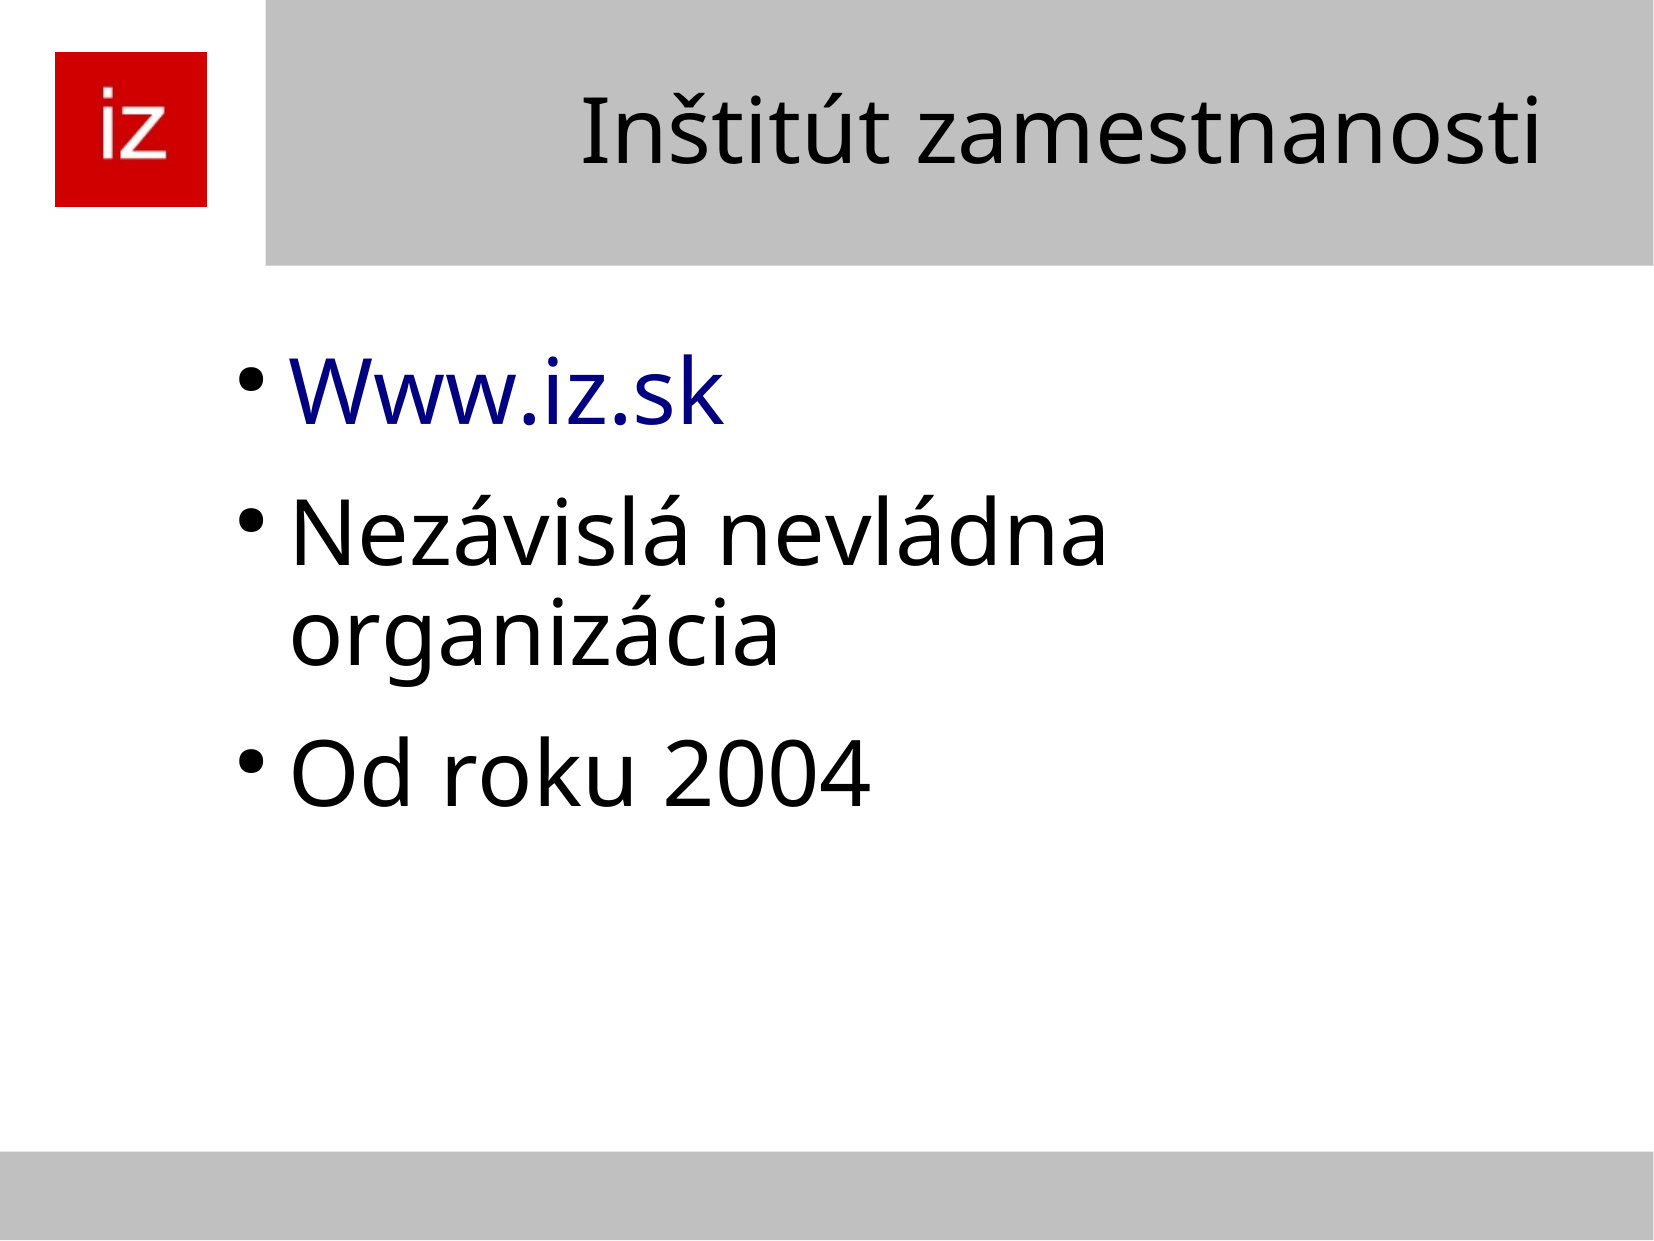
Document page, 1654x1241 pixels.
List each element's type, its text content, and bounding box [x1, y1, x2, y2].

picture [55, 52, 207, 207]
list Www.iz.sk Nezávislá nevládna organizácia Od roku 2004 [121, 344, 1533, 1126]
title Inštitút zamestnanosti [561, 29, 1565, 237]
